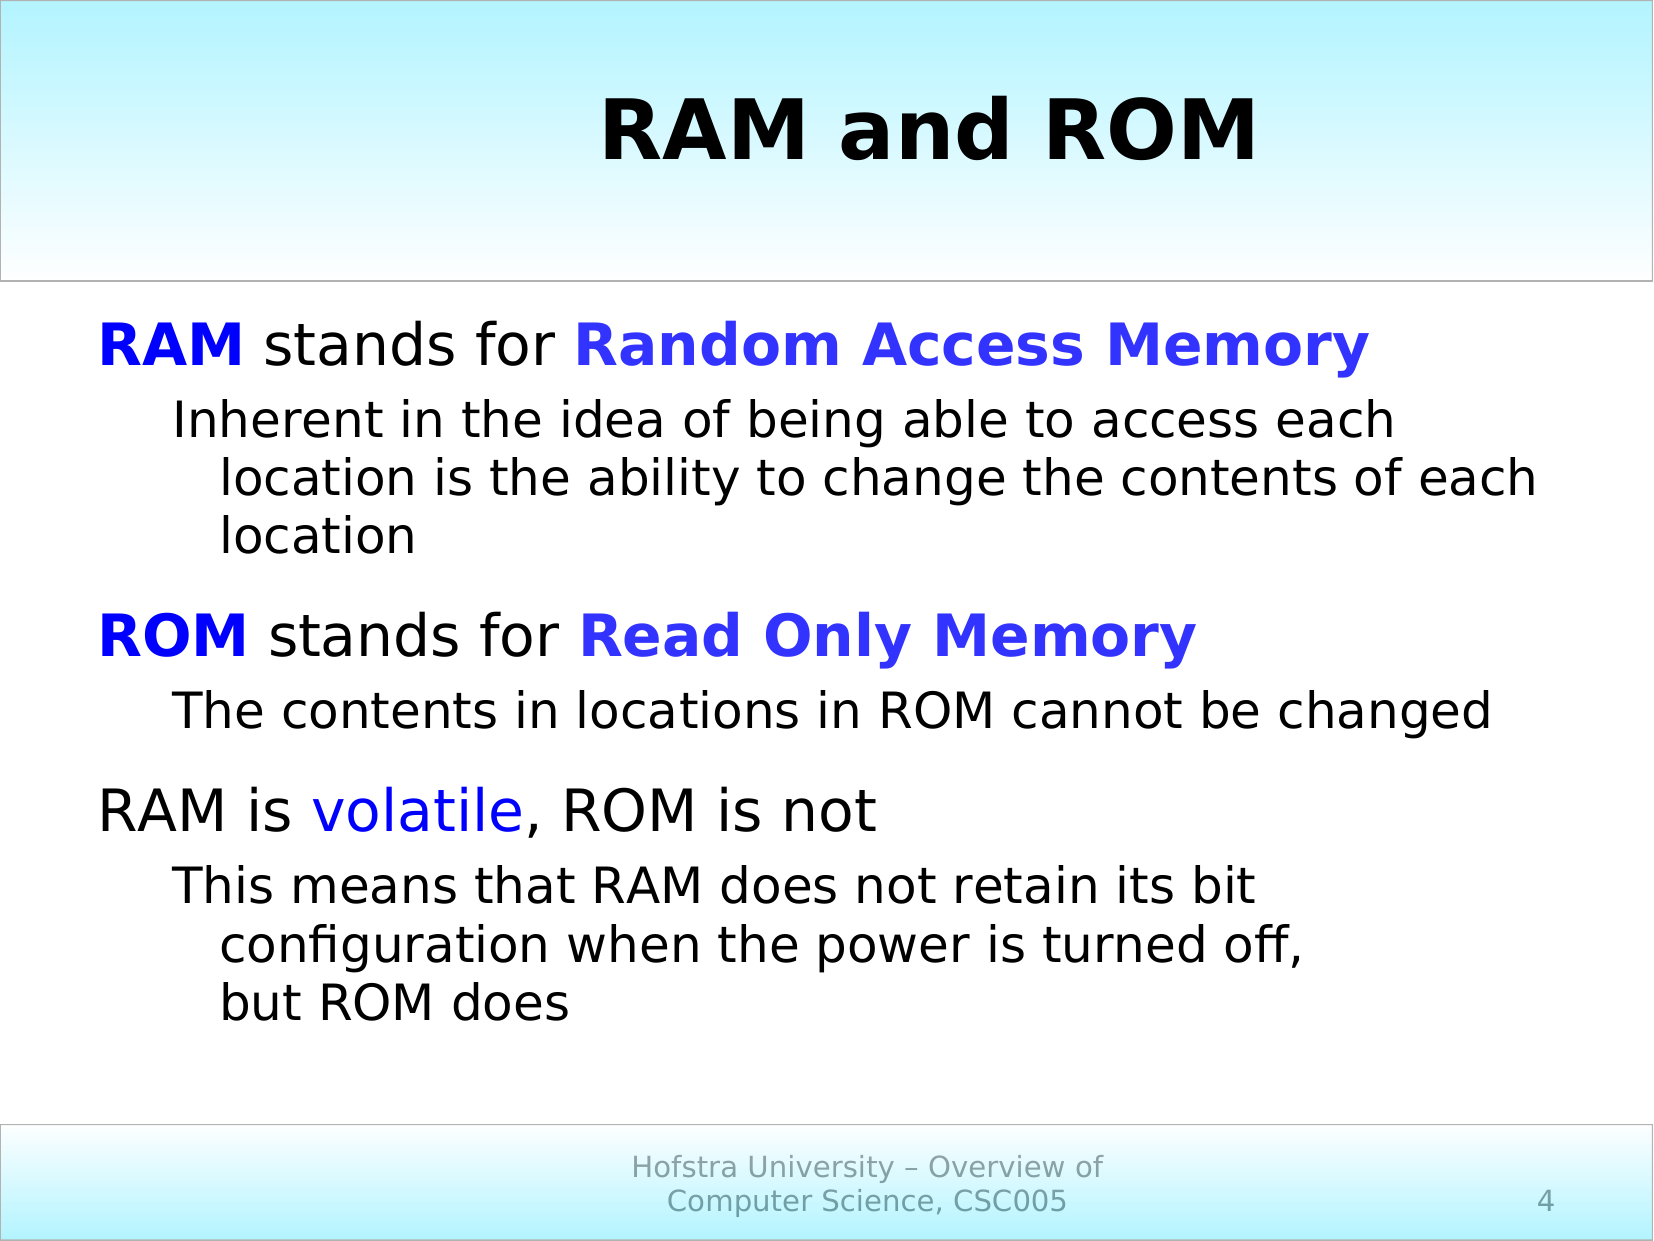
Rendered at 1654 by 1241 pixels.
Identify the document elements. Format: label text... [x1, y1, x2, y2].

title RAM and ROM [247, 27, 1612, 235]
list RAM stands for Random Access Memory Inherent in the idea of being able to access each location is the ability to change the contents of each location ROM stands for Read Only Memory The contents in locations in ROM cannot be changed RAM is volatile, ROM is not This means that RAM does not retain its bit configuration when the power is turned off, but ROM does [82, 303, 1571, 1203]
